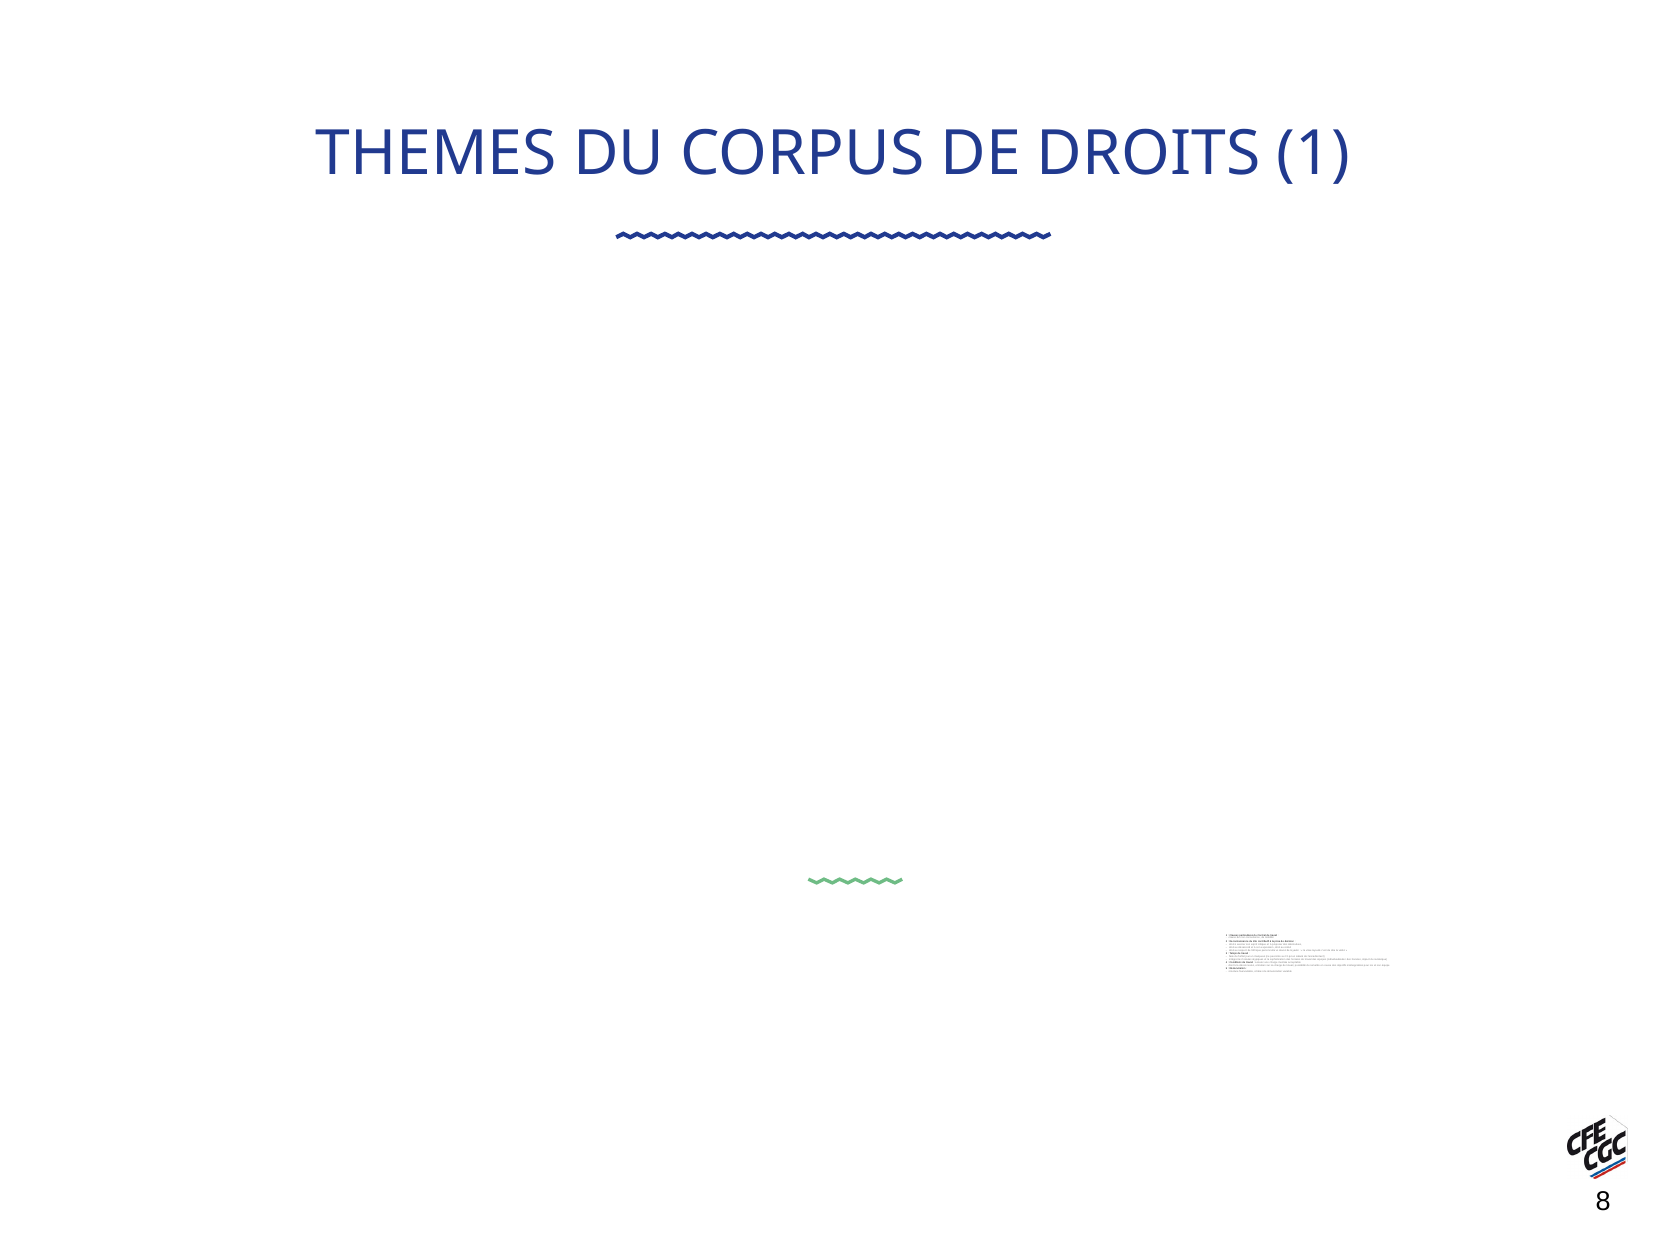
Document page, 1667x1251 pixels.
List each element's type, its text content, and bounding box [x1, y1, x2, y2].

list 1 : Clauses particulières du Contrat de travail : - clause de non-concurrence, de mobilité 2 : Reconnaissance du rôle contributif à la prise de décision : droit à exercer son esprit critique et à proposer des alternatives, droit au désaccord et à son expression, droit au retrait droit au respect de l’éthique personnelle vs devoir de loyauté : « la vraie loyauté c’est de dire la vérité » 3 : Temps de travail : faire du forfait jour un marqueur (ne peut-être au FJ qu’un salarié de l’encadrement) intégrer les horaires atypiques et la sophistication des horaires de travail des équipes (individualisation des horaires, impact du numérique) 4 : Conditions de travail : assurer une charge mentale acceptable - droit à la déconnexion, entretien sur sa charge de travail, possibilité de remettre en cause des objectifs inatteignables pour soi et son équipe 5 : Rémunération : - structure fixe/variable, critères de rémunération variable [111, 275, 1560, 1204]
title THEMES DU CORPUS DE DROITS (1) [161, 103, 1490, 207]
